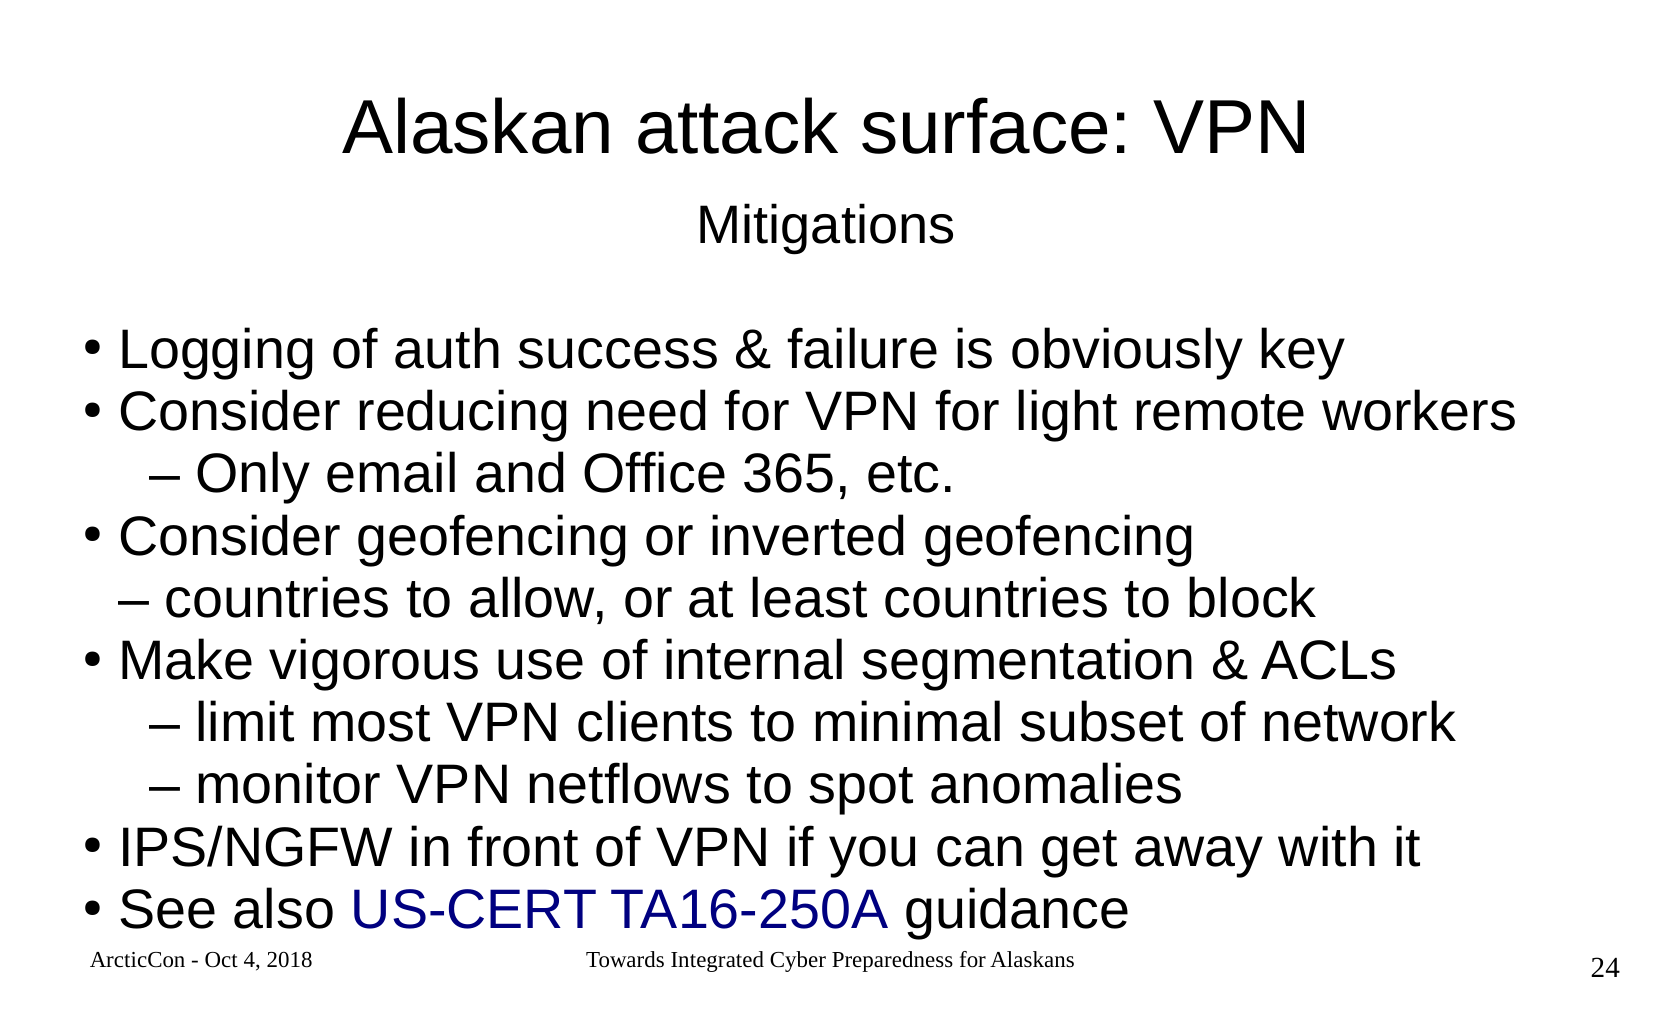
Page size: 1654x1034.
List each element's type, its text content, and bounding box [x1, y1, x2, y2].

subtitle Mitigations Logging of auth success & failure is obviously key Consider reducing need for VPN for light remote workers – Only email and Office 365, etc. Consider geofencing or inverted geofencing – countries to allow, or at least countries to block Make vigorous use of internal segmentation & ACLs – limit most VPN clients to minimal subset of network – monitor VPN netflows to spot anomalies IPS/NGFW in front of VPN if you can get away with it See also US-CERT TA16-250A guidance [82, 195, 1571, 986]
title Alaskan attack surface: VPN [82, 41, 1571, 195]
text_box <number> [1560, 951, 1621, 1023]
